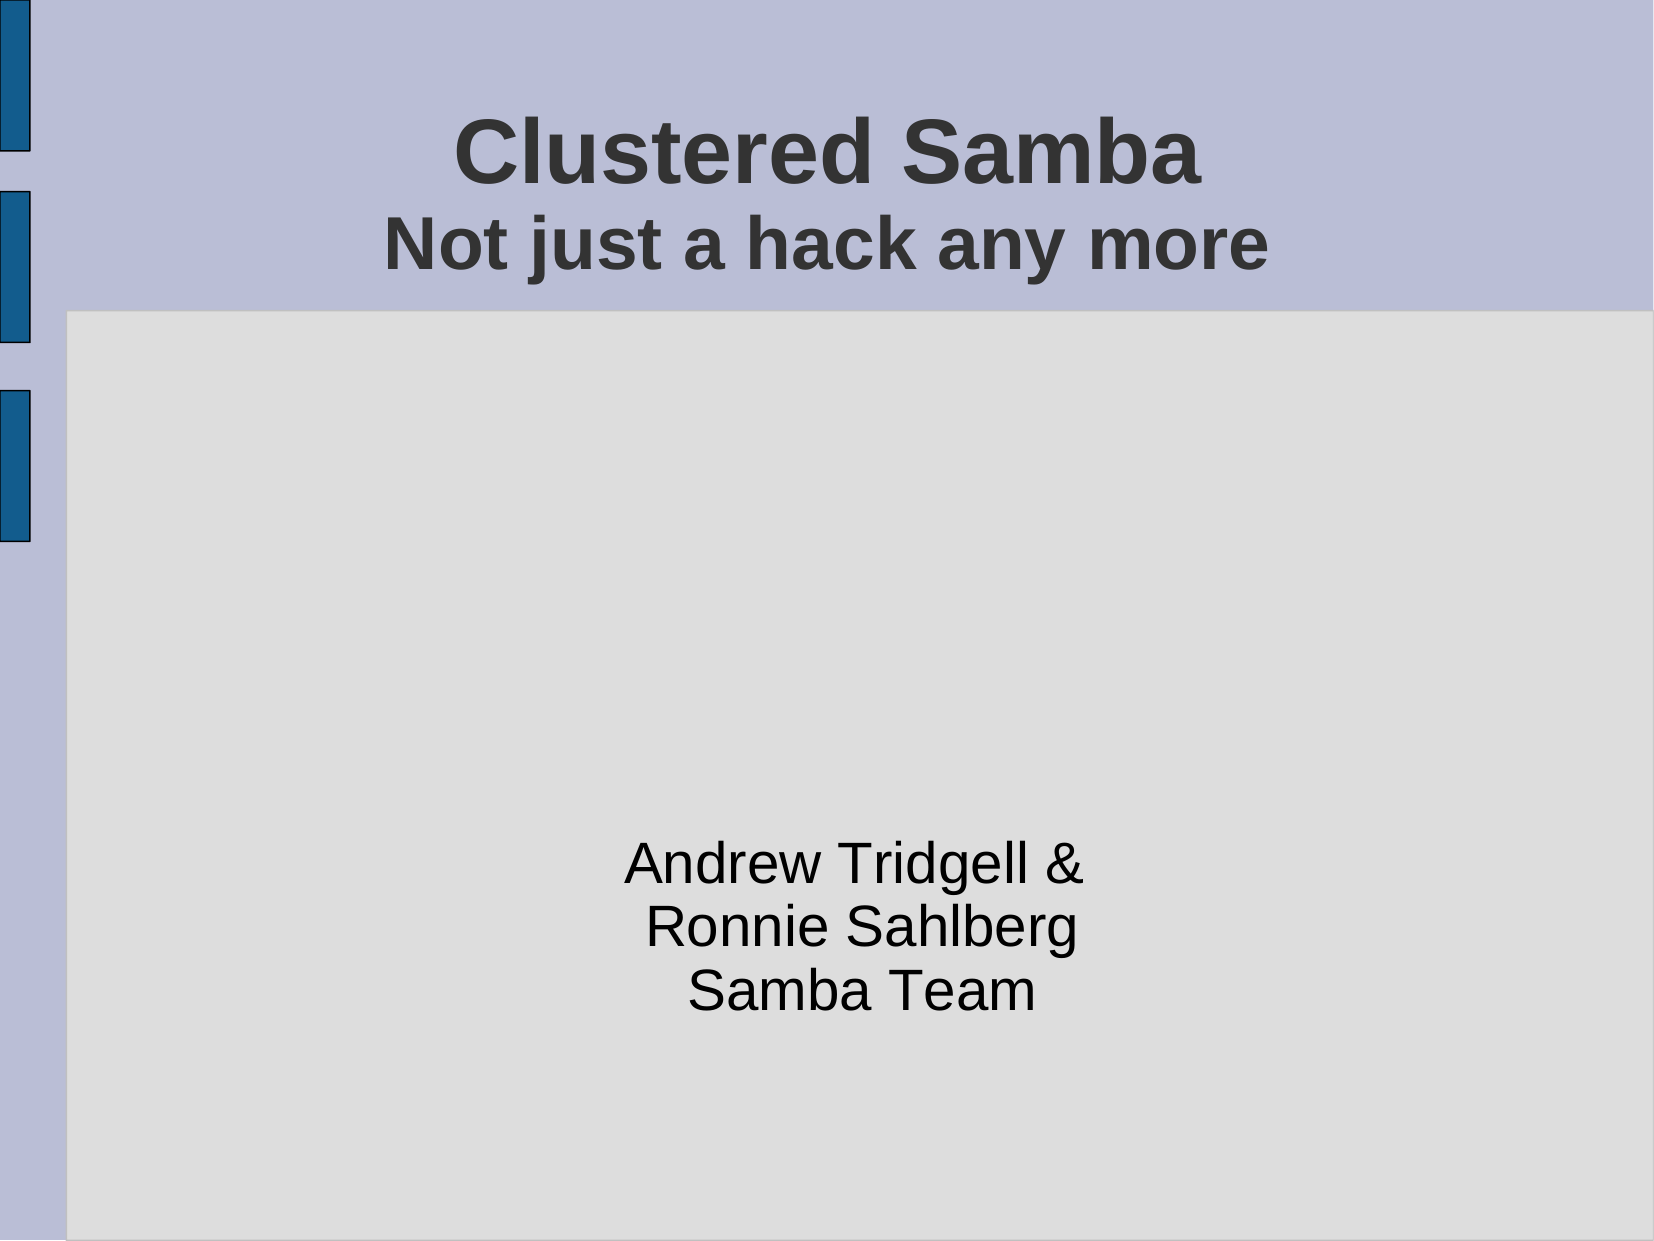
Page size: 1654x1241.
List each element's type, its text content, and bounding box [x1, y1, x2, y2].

title Clustered Samba Not just a hack any more [121, 91, 1534, 299]
text_box Andrew Tridgell & Ronnie Sahlberg Samba Team [450, 825, 1276, 976]
